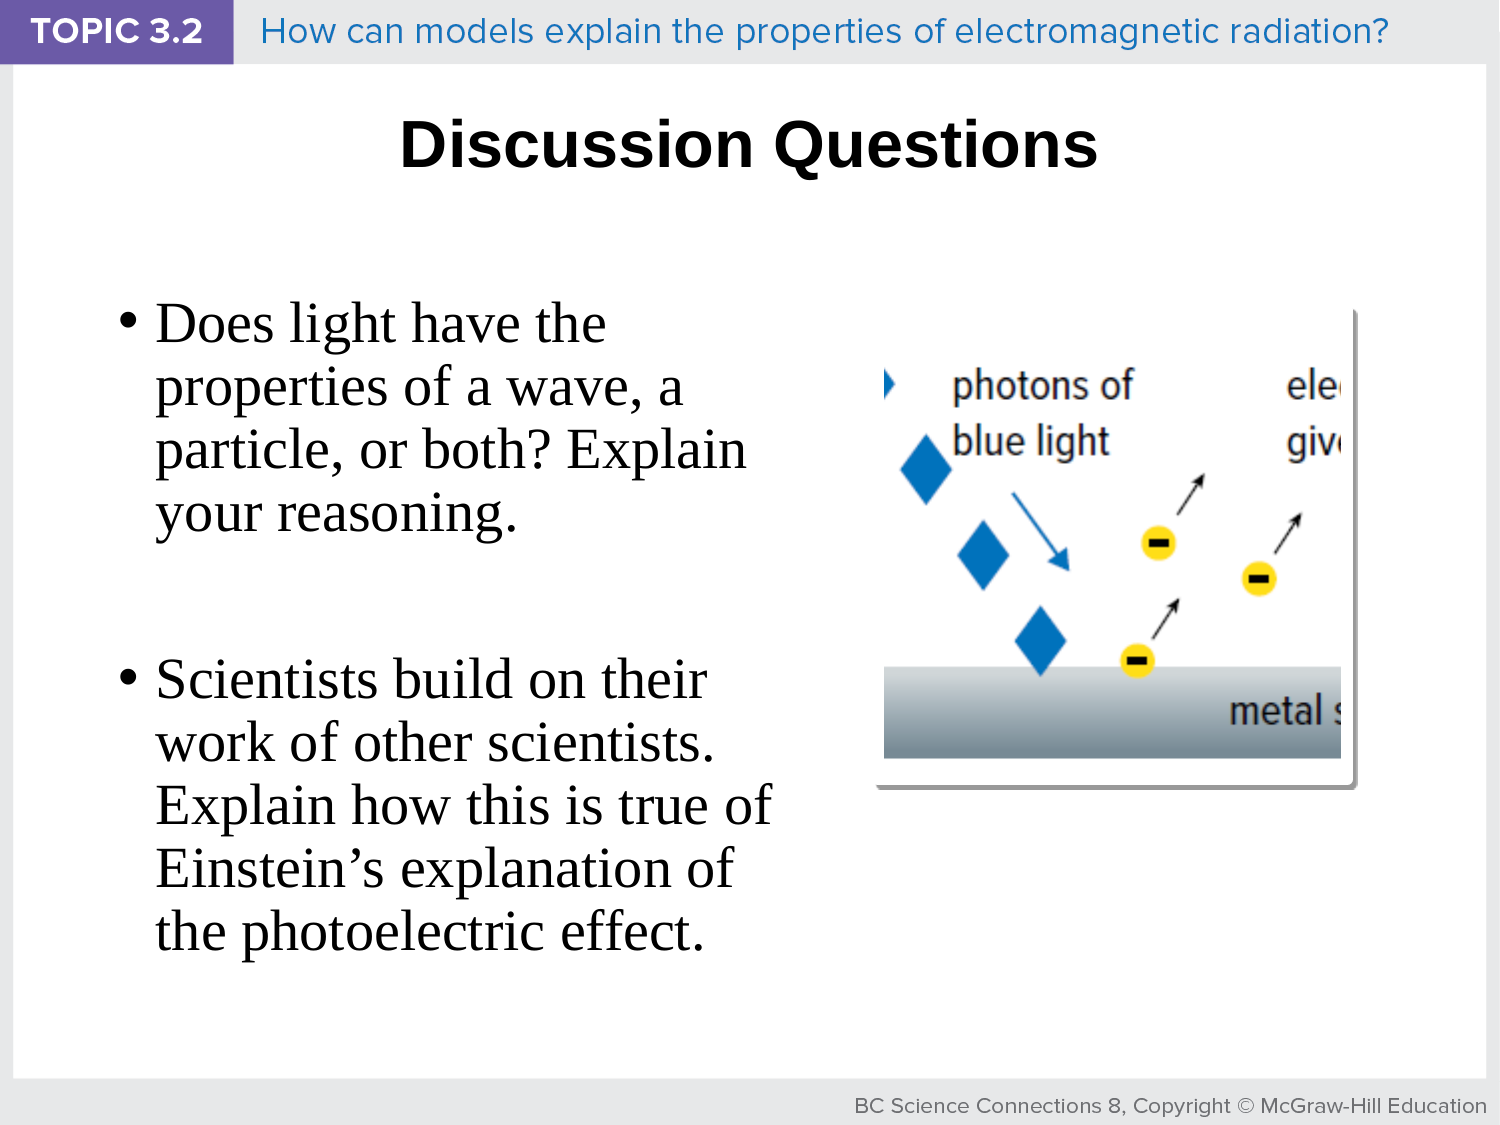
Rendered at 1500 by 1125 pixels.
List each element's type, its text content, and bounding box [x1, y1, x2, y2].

picture [0, 0, 1500, 1082]
list Does light have the properties of a wave, a particle, or both? Explain your reasoning. Scientists build on their work of other scientists. Explain how this is true of Einstein’s explanation of the photoelectric effect. [103, 284, 825, 1014]
title Discussion Questions [103, 59, 1397, 232]
